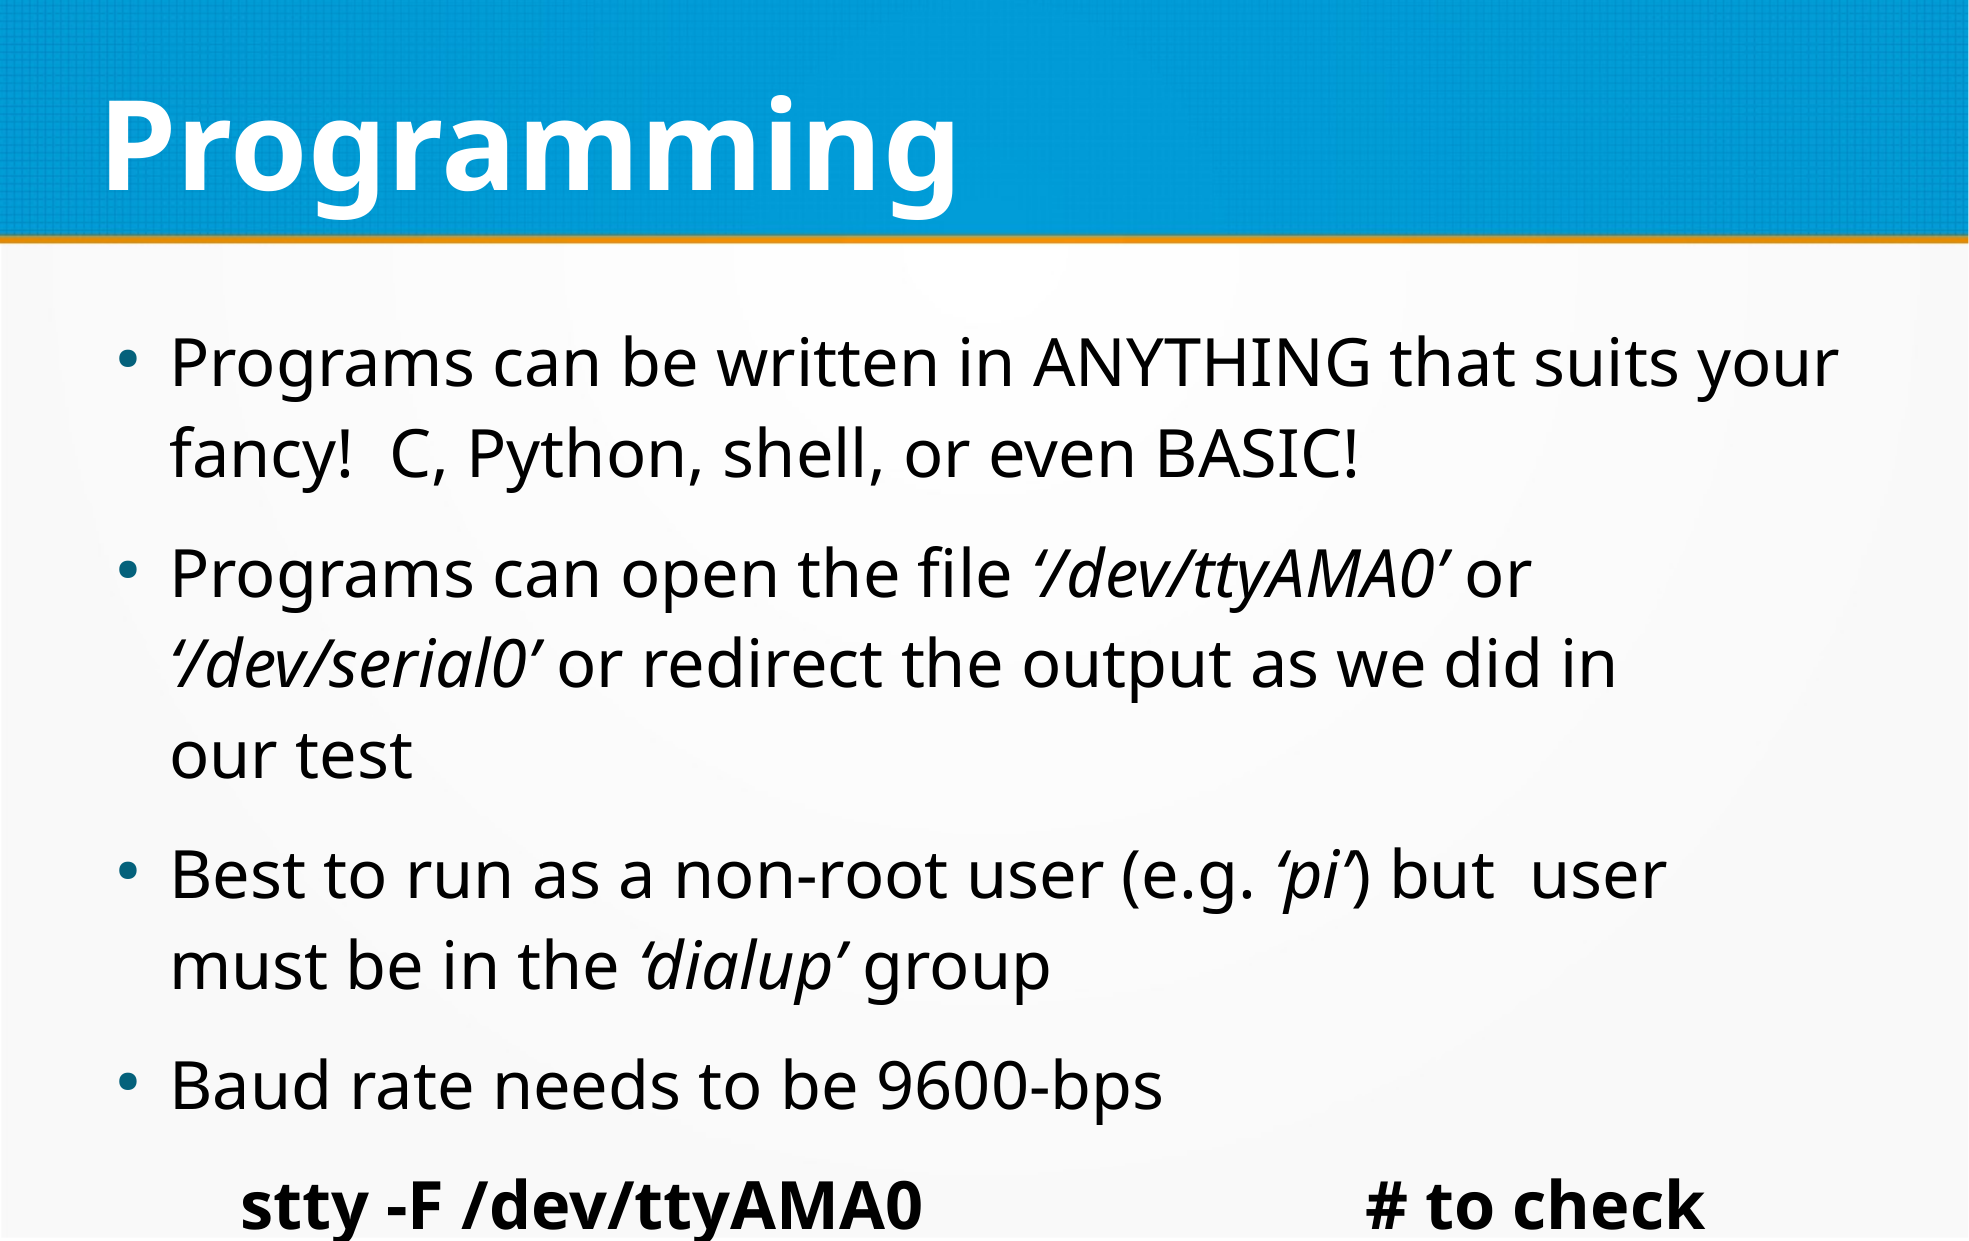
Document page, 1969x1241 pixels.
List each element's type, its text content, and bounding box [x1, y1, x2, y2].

picture [0, 233, 1969, 1241]
title Programming [98, 19, 1870, 227]
list Programs can be written in ANYTHING that suits your fancy! C, Python, shell, or even BASIC! Programs can open the file ‘/dev/ttyAMA0’ or ‘/dev/serial0’ or redirect the output as we did in our test Best to run as a non-root user (e.g. ‘pi’) but user must be in the ‘dialup’ group Baud rate needs to be 9600-bps stty -F /dev/ttyAMA0 # to check sudo stty -F /dev/ttyAMA0 9600 # to set [98, 315, 1861, 1241]
